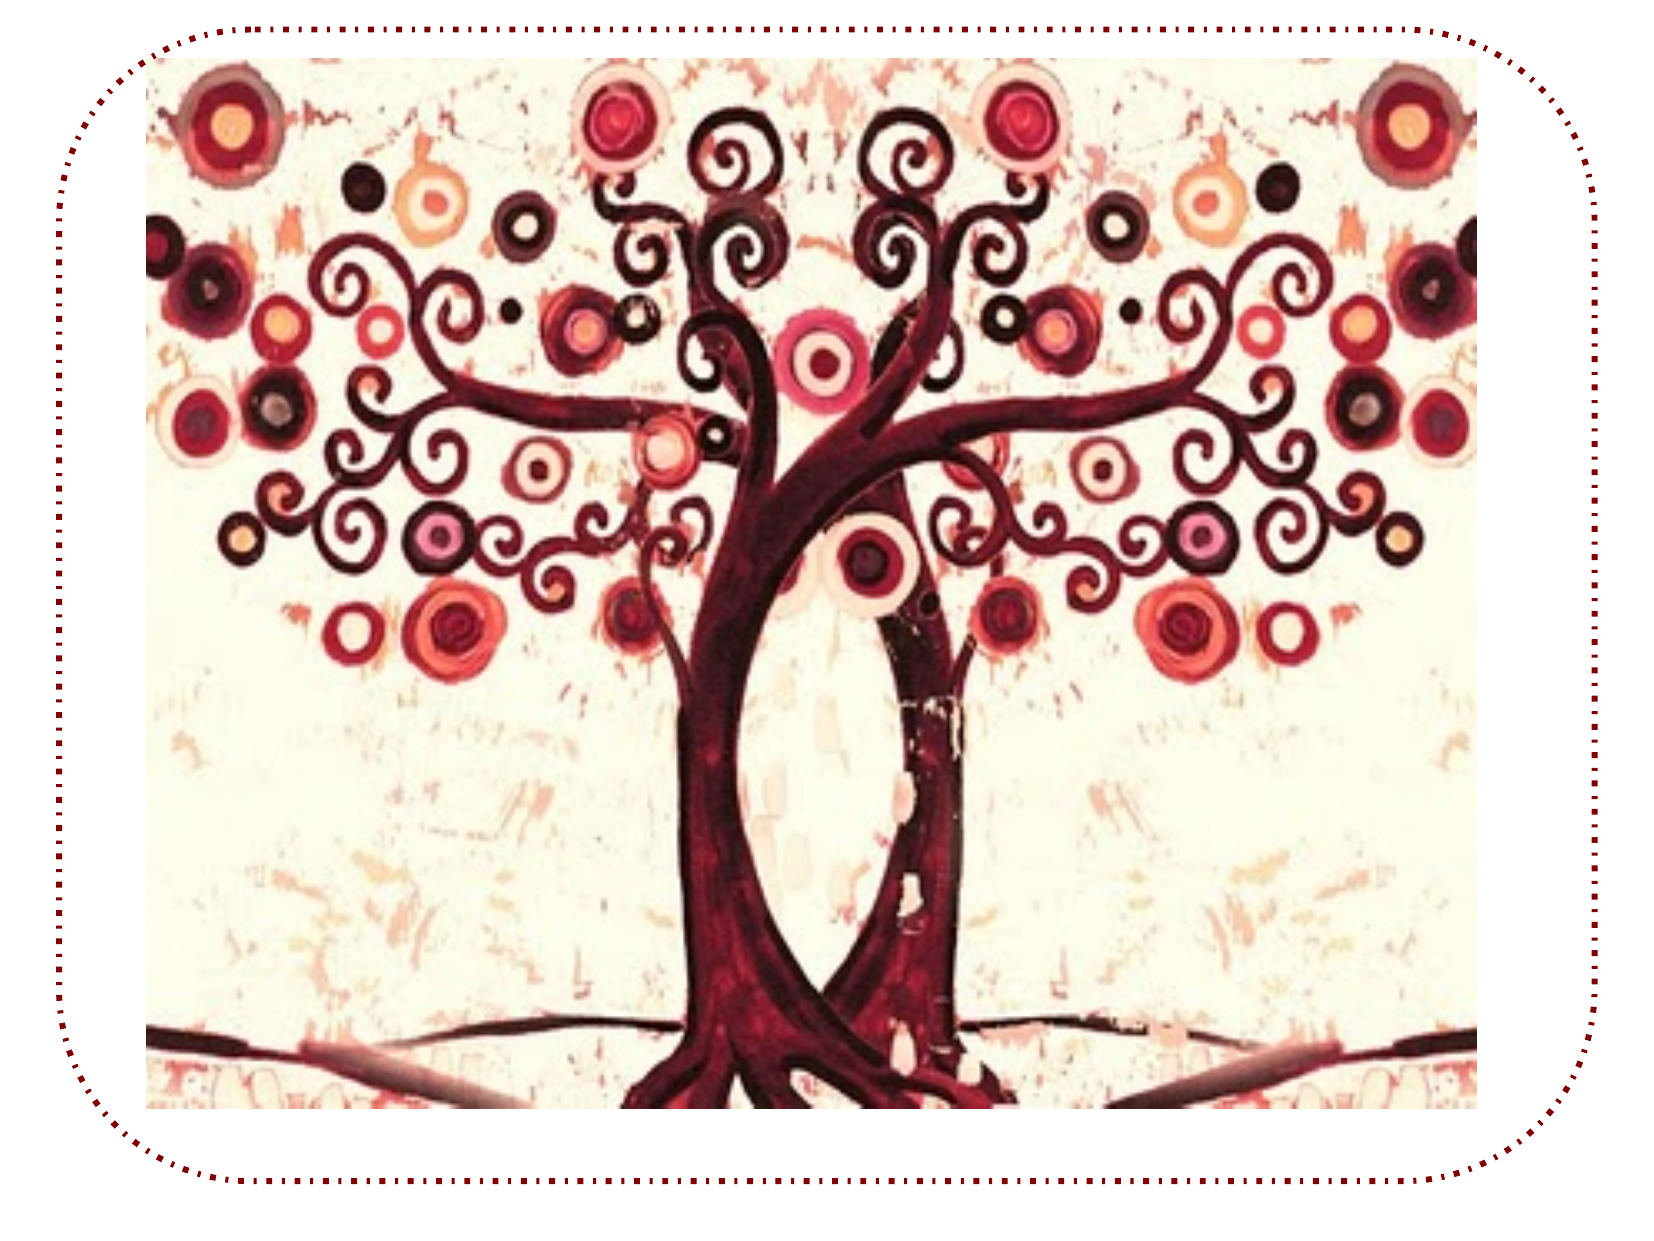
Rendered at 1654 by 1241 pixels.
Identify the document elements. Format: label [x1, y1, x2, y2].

picture [146, 58, 1477, 1109]
